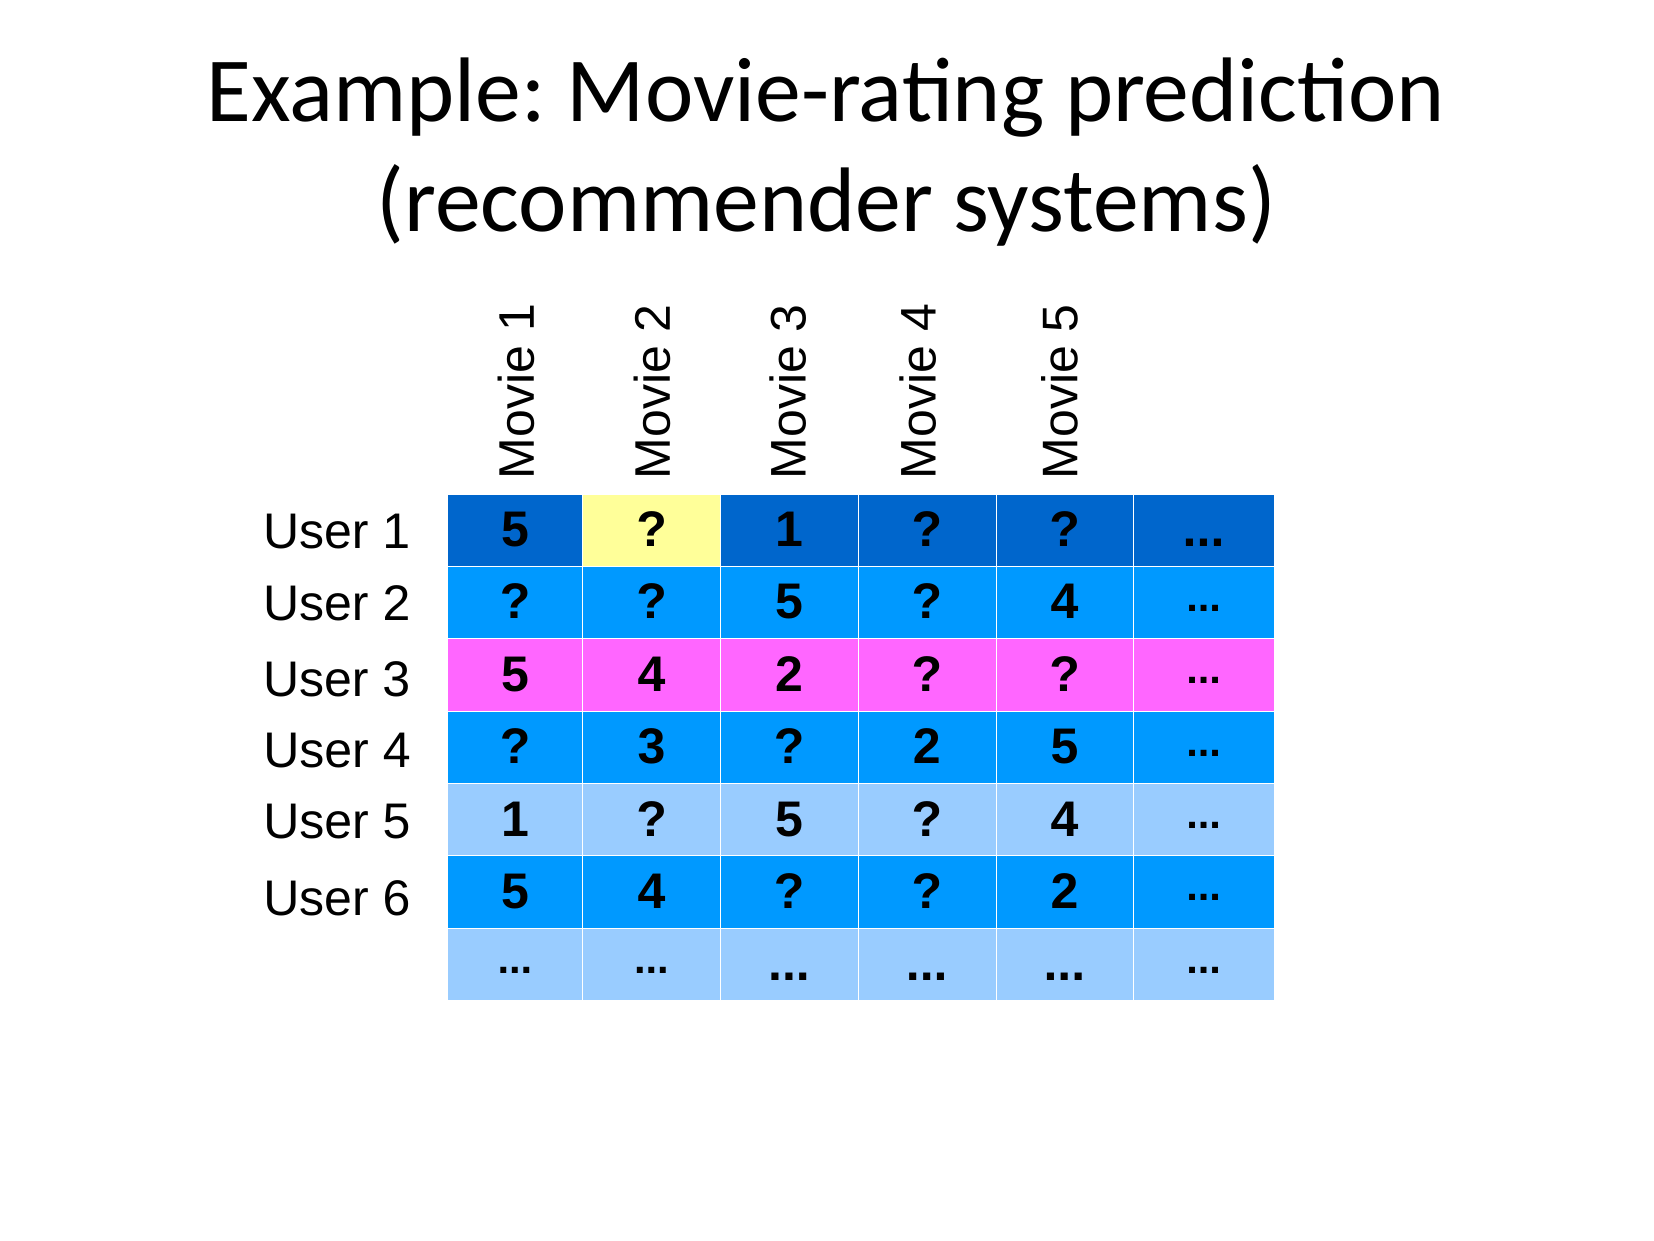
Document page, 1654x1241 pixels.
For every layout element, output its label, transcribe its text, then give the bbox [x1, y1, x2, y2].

table_header 1 [721, 495, 858, 566]
text_box User 1 [248, 496, 426, 567]
table_header ? [859, 495, 996, 566]
table_header 5 [448, 495, 582, 566]
table_cell ? [448, 567, 582, 638]
table_cell ? [583, 784, 720, 855]
table_cell ... [1134, 639, 1274, 711]
table_cell 1 [448, 784, 582, 855]
table_cell ? [859, 639, 996, 711]
table_cell 3 [583, 712, 720, 783]
table_cell ? [721, 712, 858, 783]
table_cell ? [448, 712, 582, 783]
text_box Movie 4 [882, 289, 954, 494]
table_cell 4 [997, 567, 1133, 638]
table_cell 5 [997, 712, 1133, 783]
table_cell 4 [583, 639, 720, 711]
text_box User 2 [248, 567, 426, 638]
table_header ... [1134, 495, 1274, 566]
text_box Movie 5 [1024, 289, 1096, 494]
table_cell ? [997, 639, 1133, 711]
text_box Movie 2 [617, 289, 688, 494]
text_box Movie 1 [481, 289, 552, 494]
table_cell 4 [997, 784, 1133, 855]
table_cell 5 [448, 639, 582, 711]
table_cell ... [997, 929, 1133, 1000]
table_cell ... [1134, 856, 1274, 928]
table_cell 2 [721, 639, 858, 711]
table_cell ? [583, 567, 720, 638]
table_cell ... [448, 929, 582, 1000]
table_cell 5 [721, 567, 858, 638]
table_cell ... [1134, 712, 1274, 783]
table_header ? [583, 495, 720, 566]
table_cell ... [859, 929, 996, 1000]
text_box User 3 [248, 644, 426, 715]
table_cell ? [859, 856, 996, 928]
table_cell ? [721, 856, 858, 928]
table_cell ... [583, 929, 720, 1000]
table_cell 5 [448, 856, 582, 928]
table_cell 5 [721, 784, 858, 855]
table_cell ... [1134, 784, 1274, 855]
text_box Movie 3 [753, 289, 824, 494]
table_cell ... [721, 929, 858, 1000]
text_box User 5 [248, 785, 426, 857]
title Example: Movie-rating prediction (recommender systems) [82, 22, 1571, 230]
text_box User 4 [248, 715, 426, 785]
table_cell ... [1134, 929, 1274, 1000]
table_cell ... [1134, 567, 1274, 638]
table_cell 2 [997, 856, 1133, 928]
table_header ? [997, 495, 1133, 566]
text_box User 6 [248, 862, 426, 934]
table_cell 2 [859, 712, 996, 783]
table_cell ? [859, 567, 996, 638]
table_cell 4 [583, 856, 720, 928]
table_cell ? [859, 784, 996, 855]
